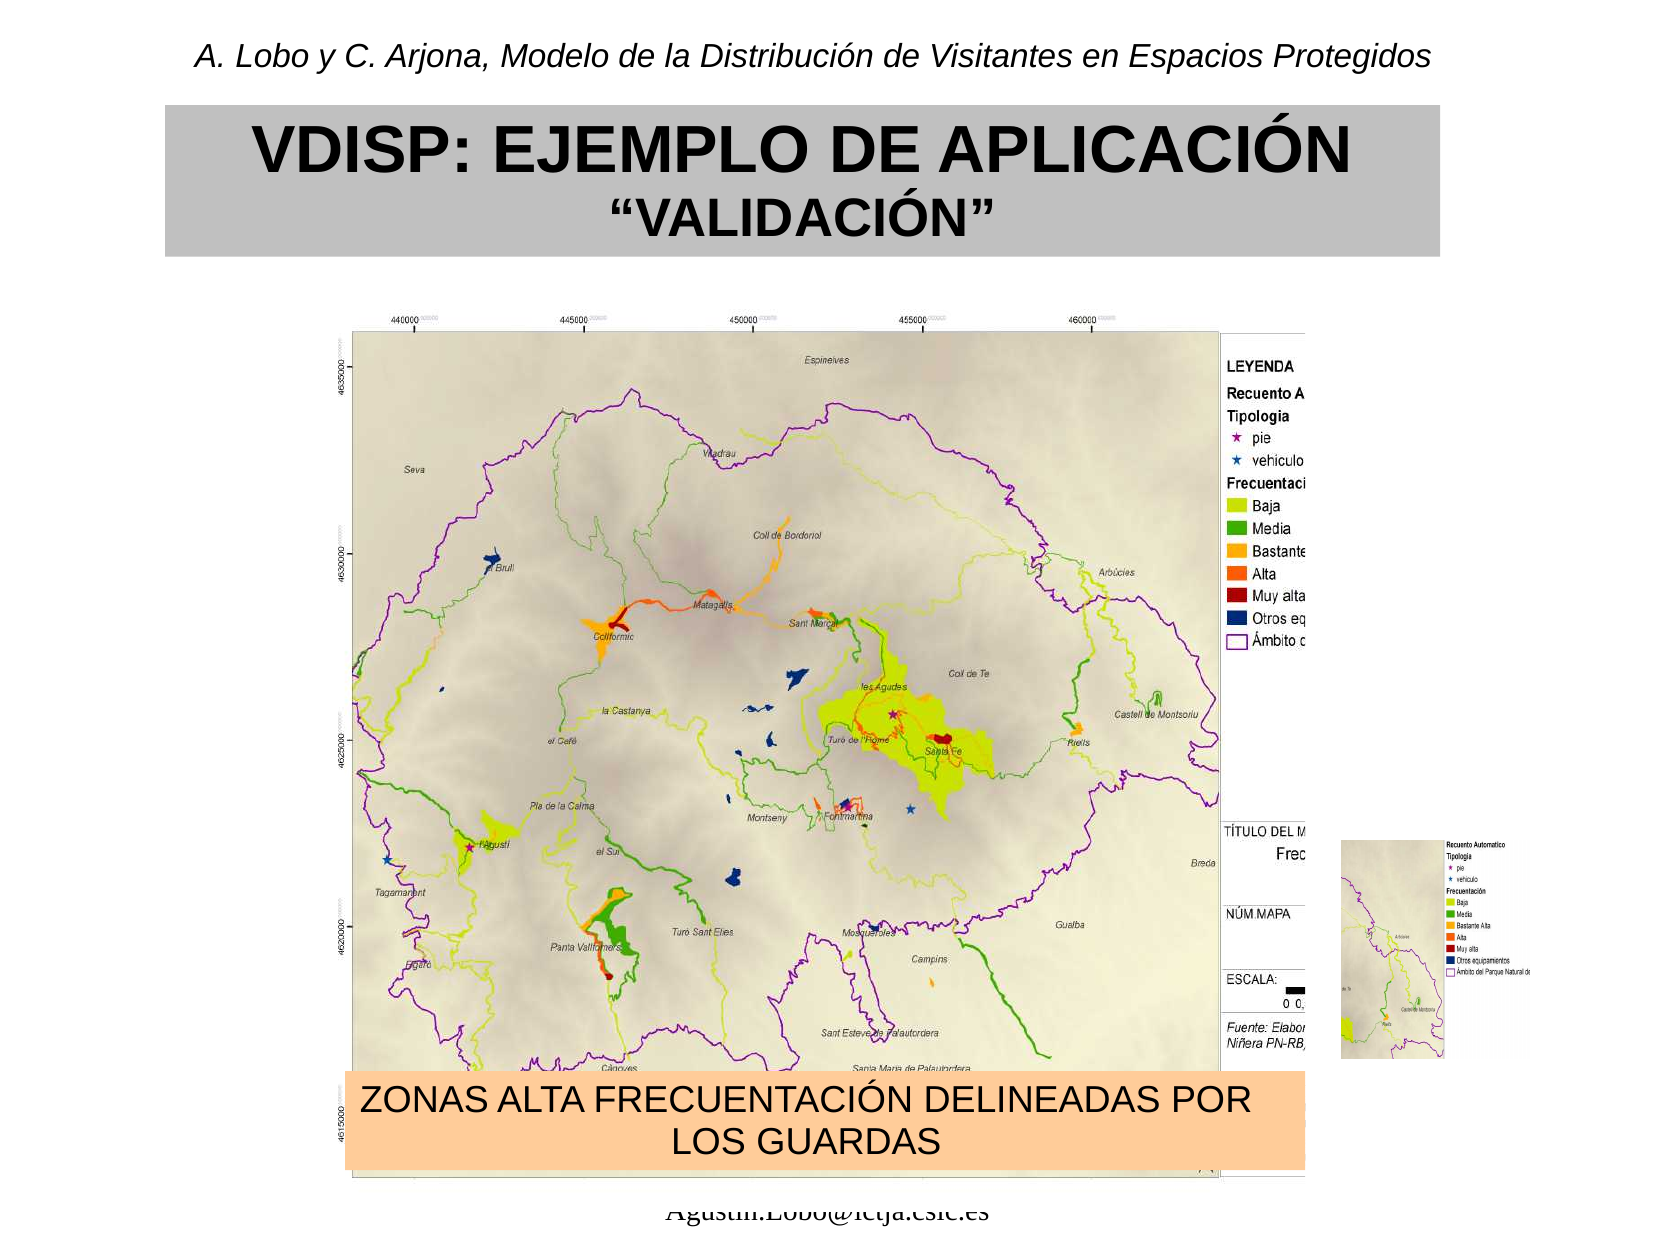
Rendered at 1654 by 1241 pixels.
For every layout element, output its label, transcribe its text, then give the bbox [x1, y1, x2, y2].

text_box VDISP: EJEMPLO DE APLICACIÓN “VALIDACIÓN” [165, 105, 1441, 257]
picture [330, 270, 1306, 1212]
text_box ZONAS ALTA FRECUENTACIÓN DELINEADAS POR LOS GUARDAS [345, 1071, 1306, 1171]
picture [1341, 840, 1531, 1059]
